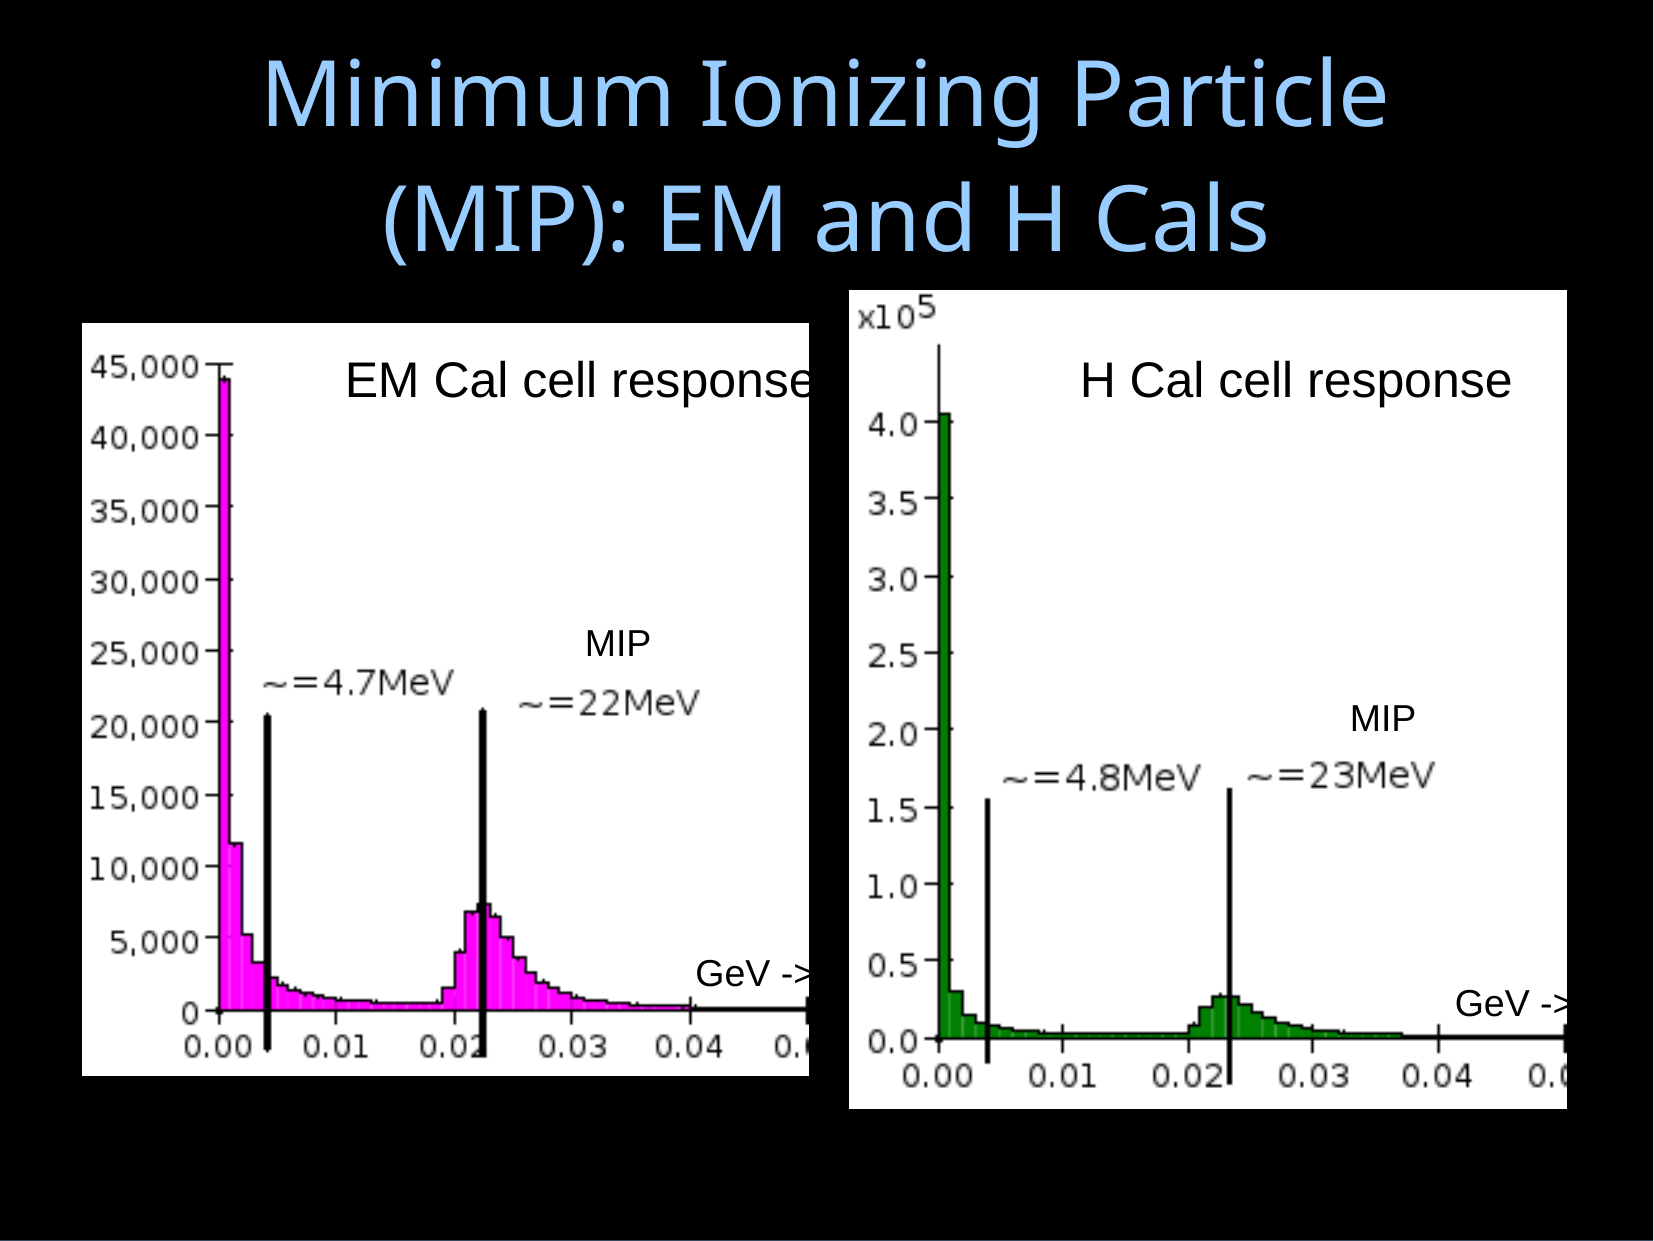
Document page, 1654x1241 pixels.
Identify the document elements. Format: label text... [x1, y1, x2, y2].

picture [795, 373, 809, 381]
picture [82, 323, 809, 1076]
title Minimum Ionizing Particle (MIP): EM and H Cals [82, 29, 1571, 277]
picture [795, 385, 809, 394]
text_box GeV -> [1440, 975, 1568, 1037]
text_box MIP [570, 615, 655, 692]
text_box H Cal cell response [1065, 345, 1450, 423]
text_box EM Cal cell response [330, 345, 747, 423]
text_box MIP [1335, 690, 1420, 752]
text_box GeV -> [680, 945, 809, 1007]
picture [849, 290, 1567, 1109]
